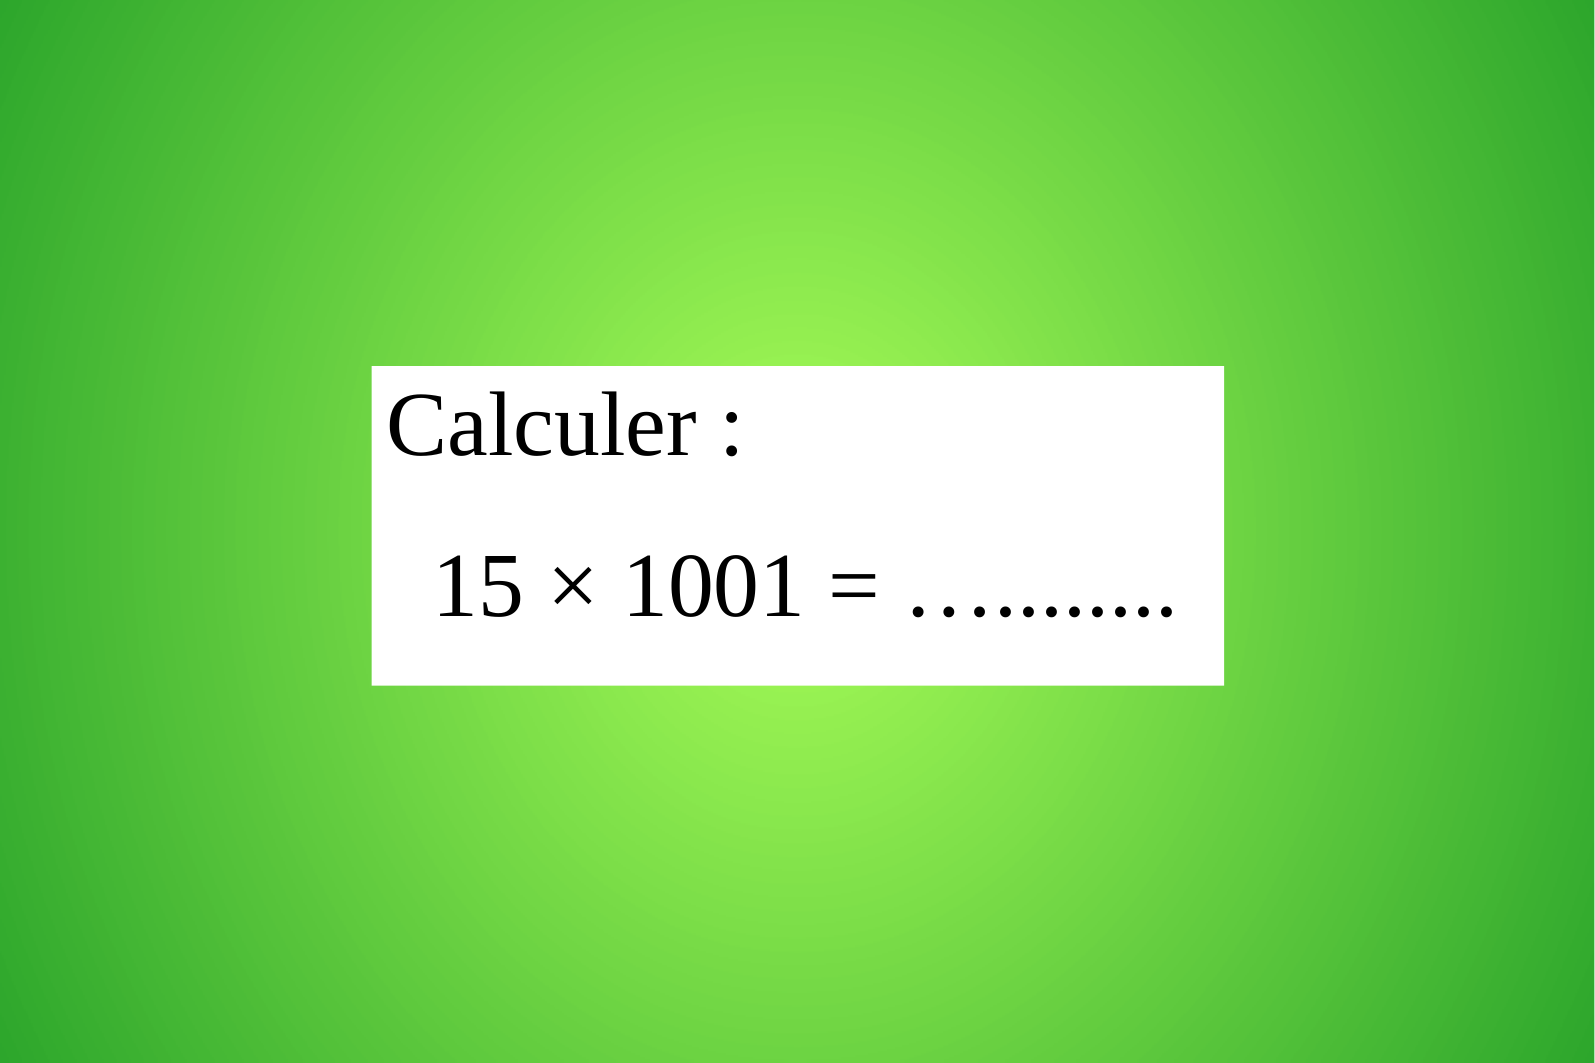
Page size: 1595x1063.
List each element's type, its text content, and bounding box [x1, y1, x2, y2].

picture [0, 0, 1595, 1063]
text_box Calculer : 15 × 1001 = …........ [371, 366, 1225, 686]
